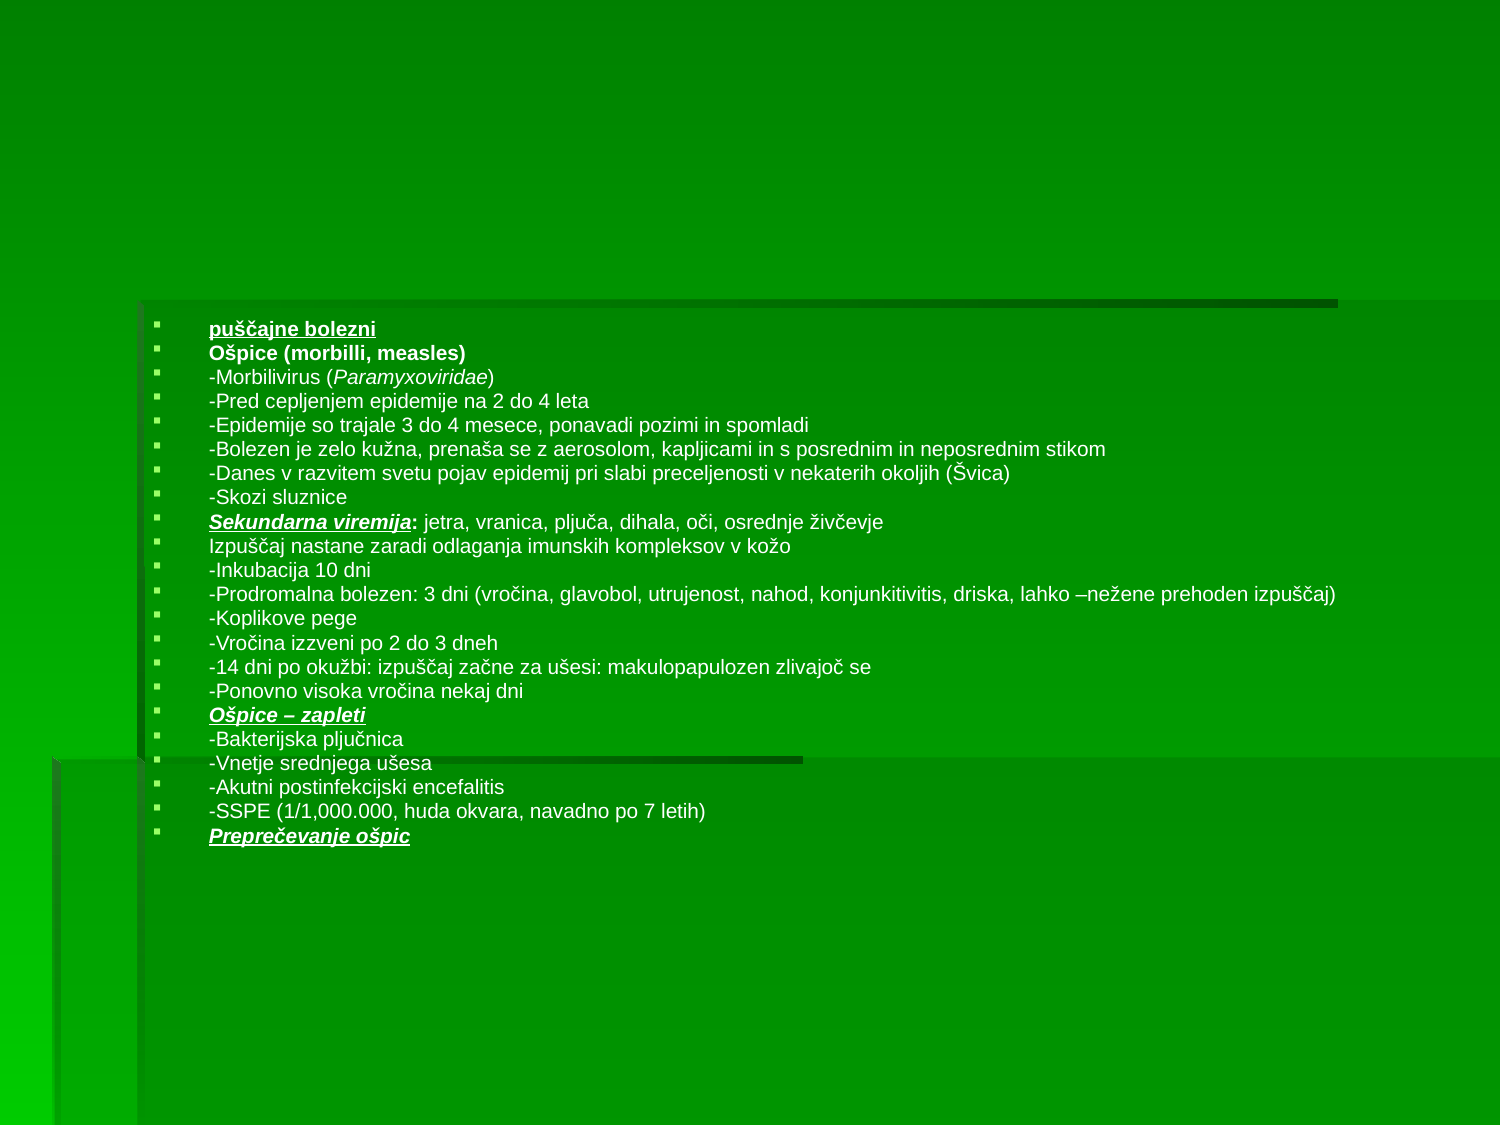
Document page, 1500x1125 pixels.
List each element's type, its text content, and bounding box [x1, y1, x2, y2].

list puščajne bolezni Ošpice (morbilli, measles) -Morbilivirus (Paramyxoviridae) -Pred cepljenjem epidemije na 2 do 4 leta -Epidemije so trajale 3 do 4 mesece, ponavadi pozimi in spomladi -Bolezen je zelo kužna, prenaša se z aerosolom, kapljicami in s posrednim in neposrednim stikom -Danes v razvitem svetu pojav epidemij pri slabi preceljenosti v nekaterih okoljih (Švica) -Skozi sluznice Sekundarna viremija: jetra, vranica, pljuča, dihala, oči, osrednje živčevje Izpuščaj nastane zaradi odlaganja imunskih kompleksov v kožo -Inkubacija 10 dni -Prodromalna bolezen: 3 dni (vročina, glavobol, utrujenost, nahod, konjunkitivitis, driska, lahko –nežene prehoden izpuščaj) -Koplikove pege -Vročina izzveni po 2 do 3 dneh -14 dni po okužbi: izpuščaj začne za ušesi: makulopapulozen zlivajoč se -Ponovno visoka vročina nekaj dni Ošpice – zapleti -Bakterijska pljučnica -Vnetje srednjega ušesa -Akutni postinfekcijski encefalitis -SSPE (1/1,000.000, huda okvara, navadno po 7 letih) Preprečevanje ošpic [137, 312, 1451, 1000]
